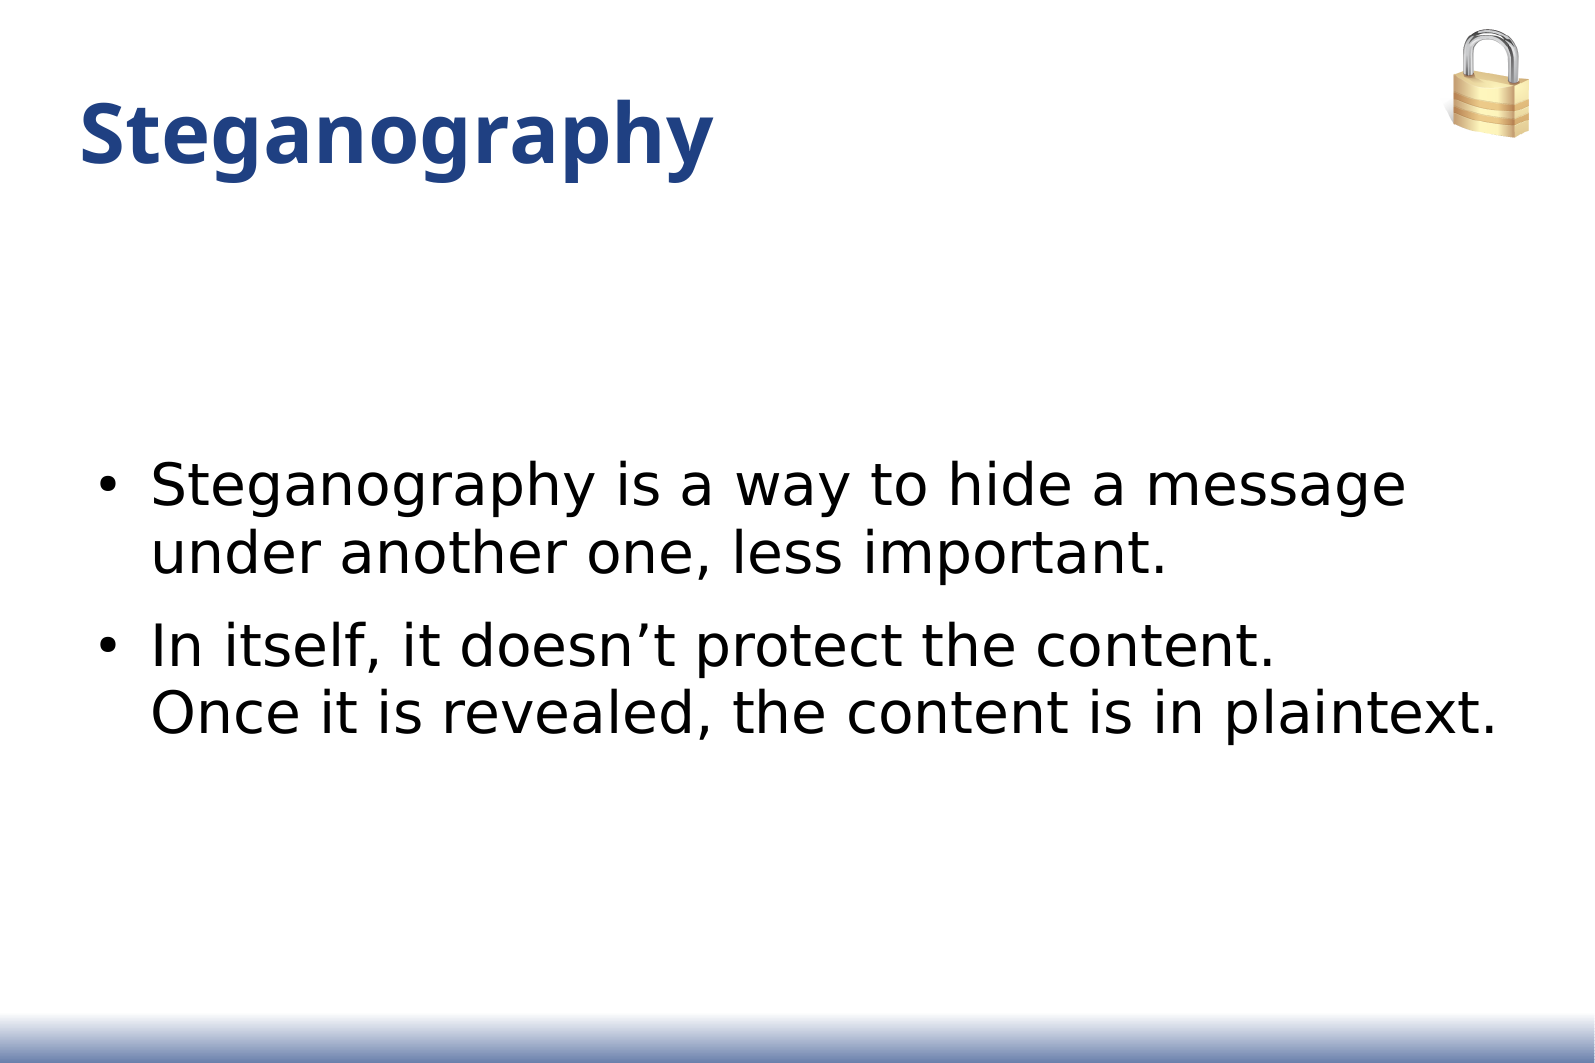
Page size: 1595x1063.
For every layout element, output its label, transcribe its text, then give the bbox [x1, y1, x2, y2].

picture [1423, 25, 1555, 142]
list Steganography is a way to hide a message under another one, less important. In itself, it doesn’t protect the content. Once it is revealed, the content is in plaintext. [79, 248, 1515, 951]
title Steganography [79, 42, 1515, 220]
